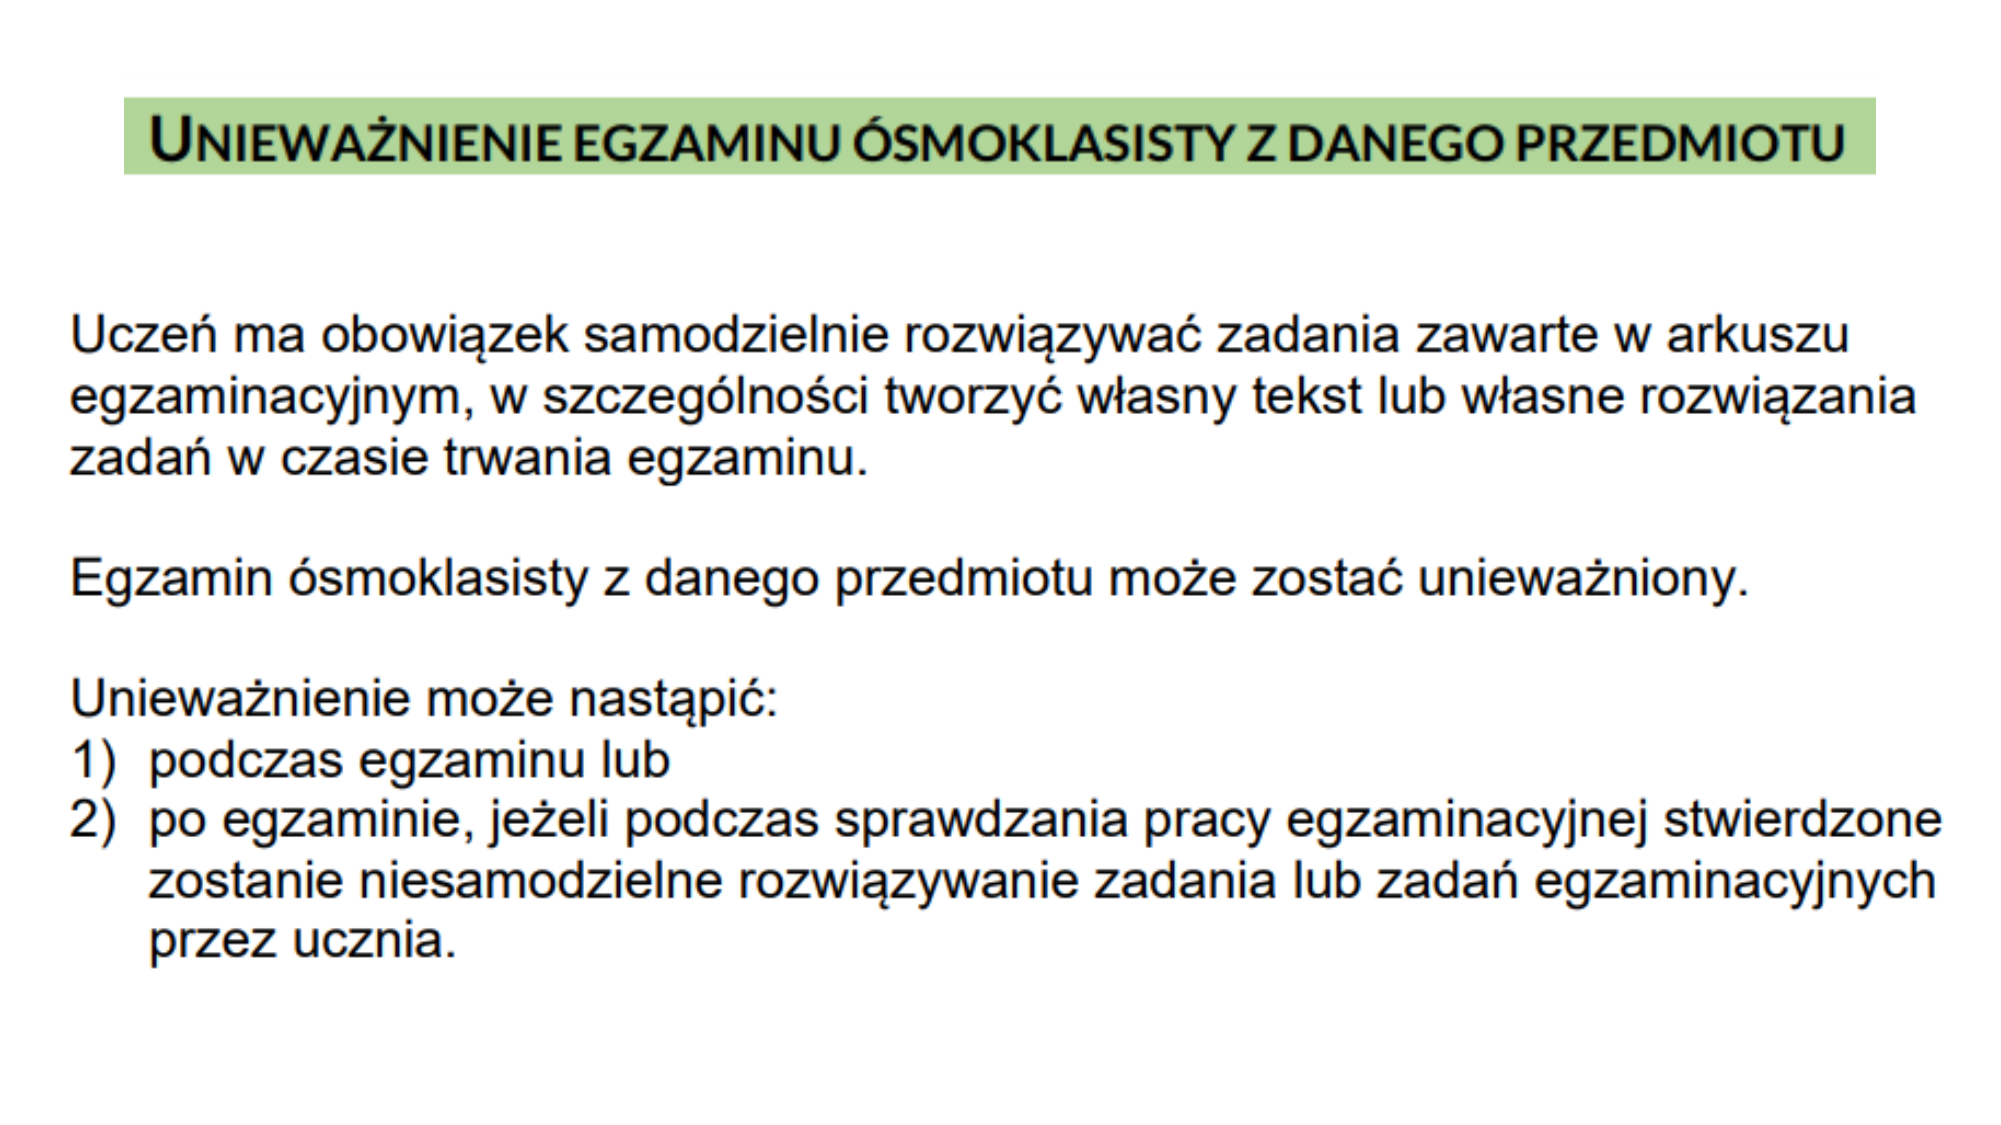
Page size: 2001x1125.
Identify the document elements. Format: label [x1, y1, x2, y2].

picture [124, 77, 1876, 178]
picture [41, 289, 1959, 973]
